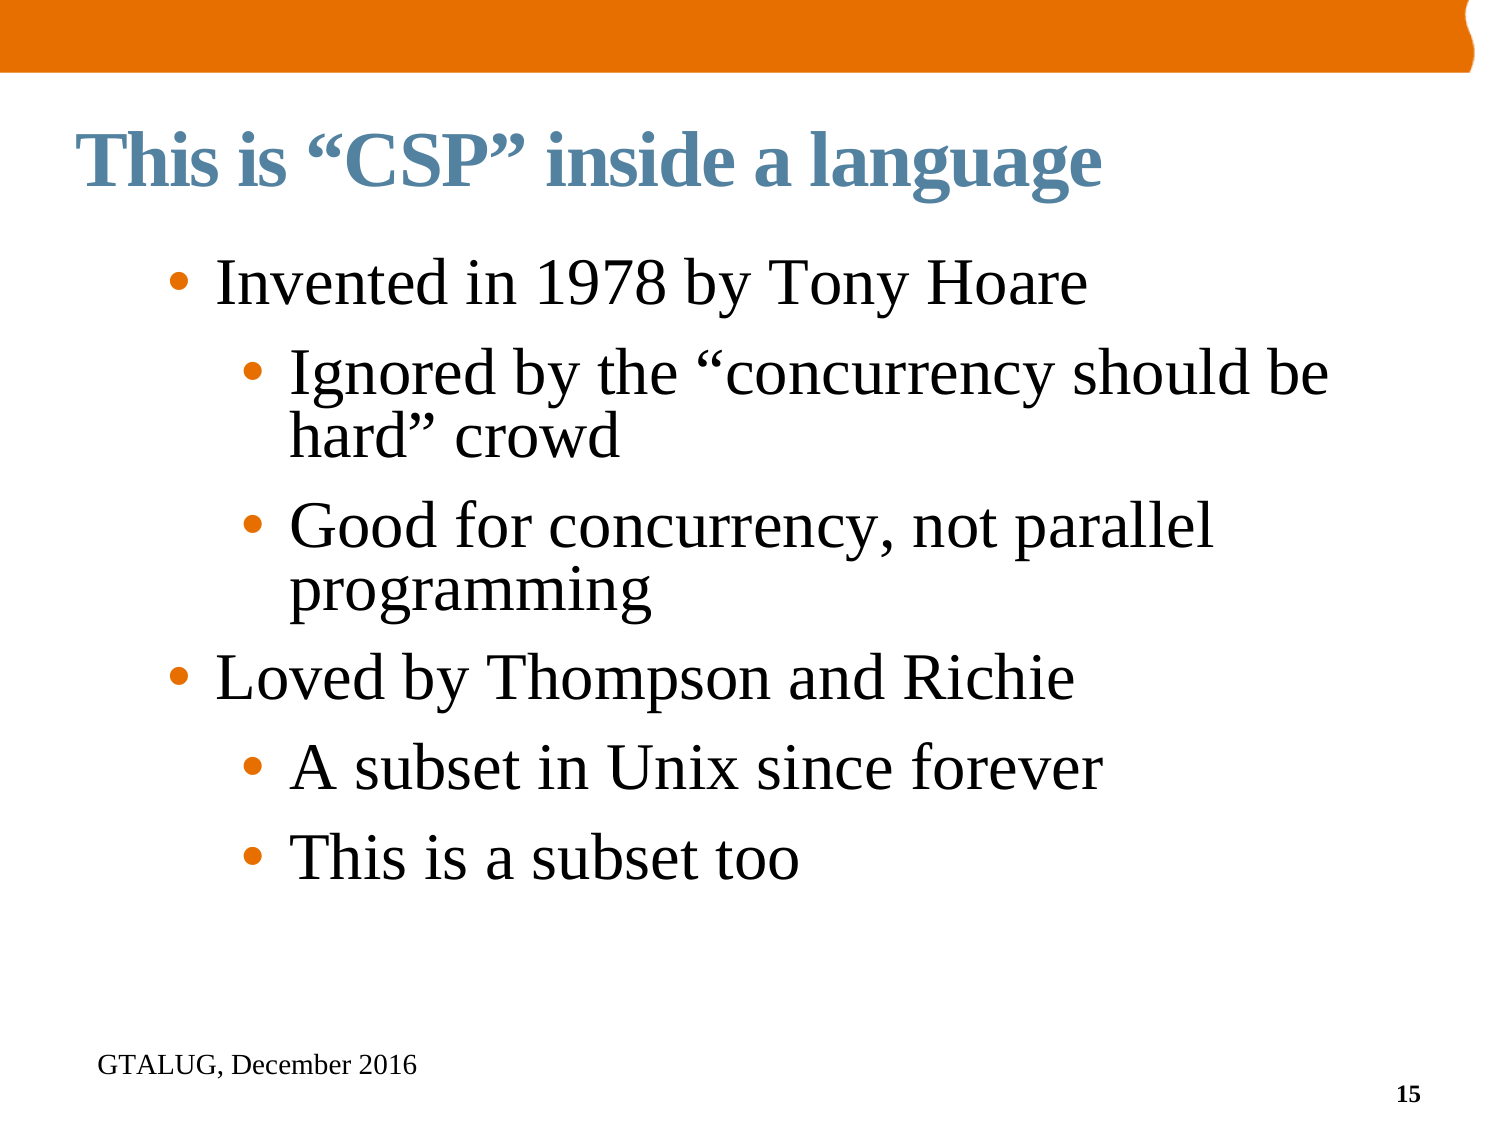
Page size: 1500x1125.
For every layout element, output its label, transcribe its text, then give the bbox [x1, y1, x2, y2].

list Invented in 1978 by Tony Hoare Ignored by the “concurrency should be hard” crowd Good for concurrency, not parallel programming Loved by Thompson and Richie A subset in Unix since forever This is a subset too [73, 254, 1411, 1014]
title This is “CSP” inside a language [75, 122, 1438, 228]
picture [0, 0, 1500, 75]
